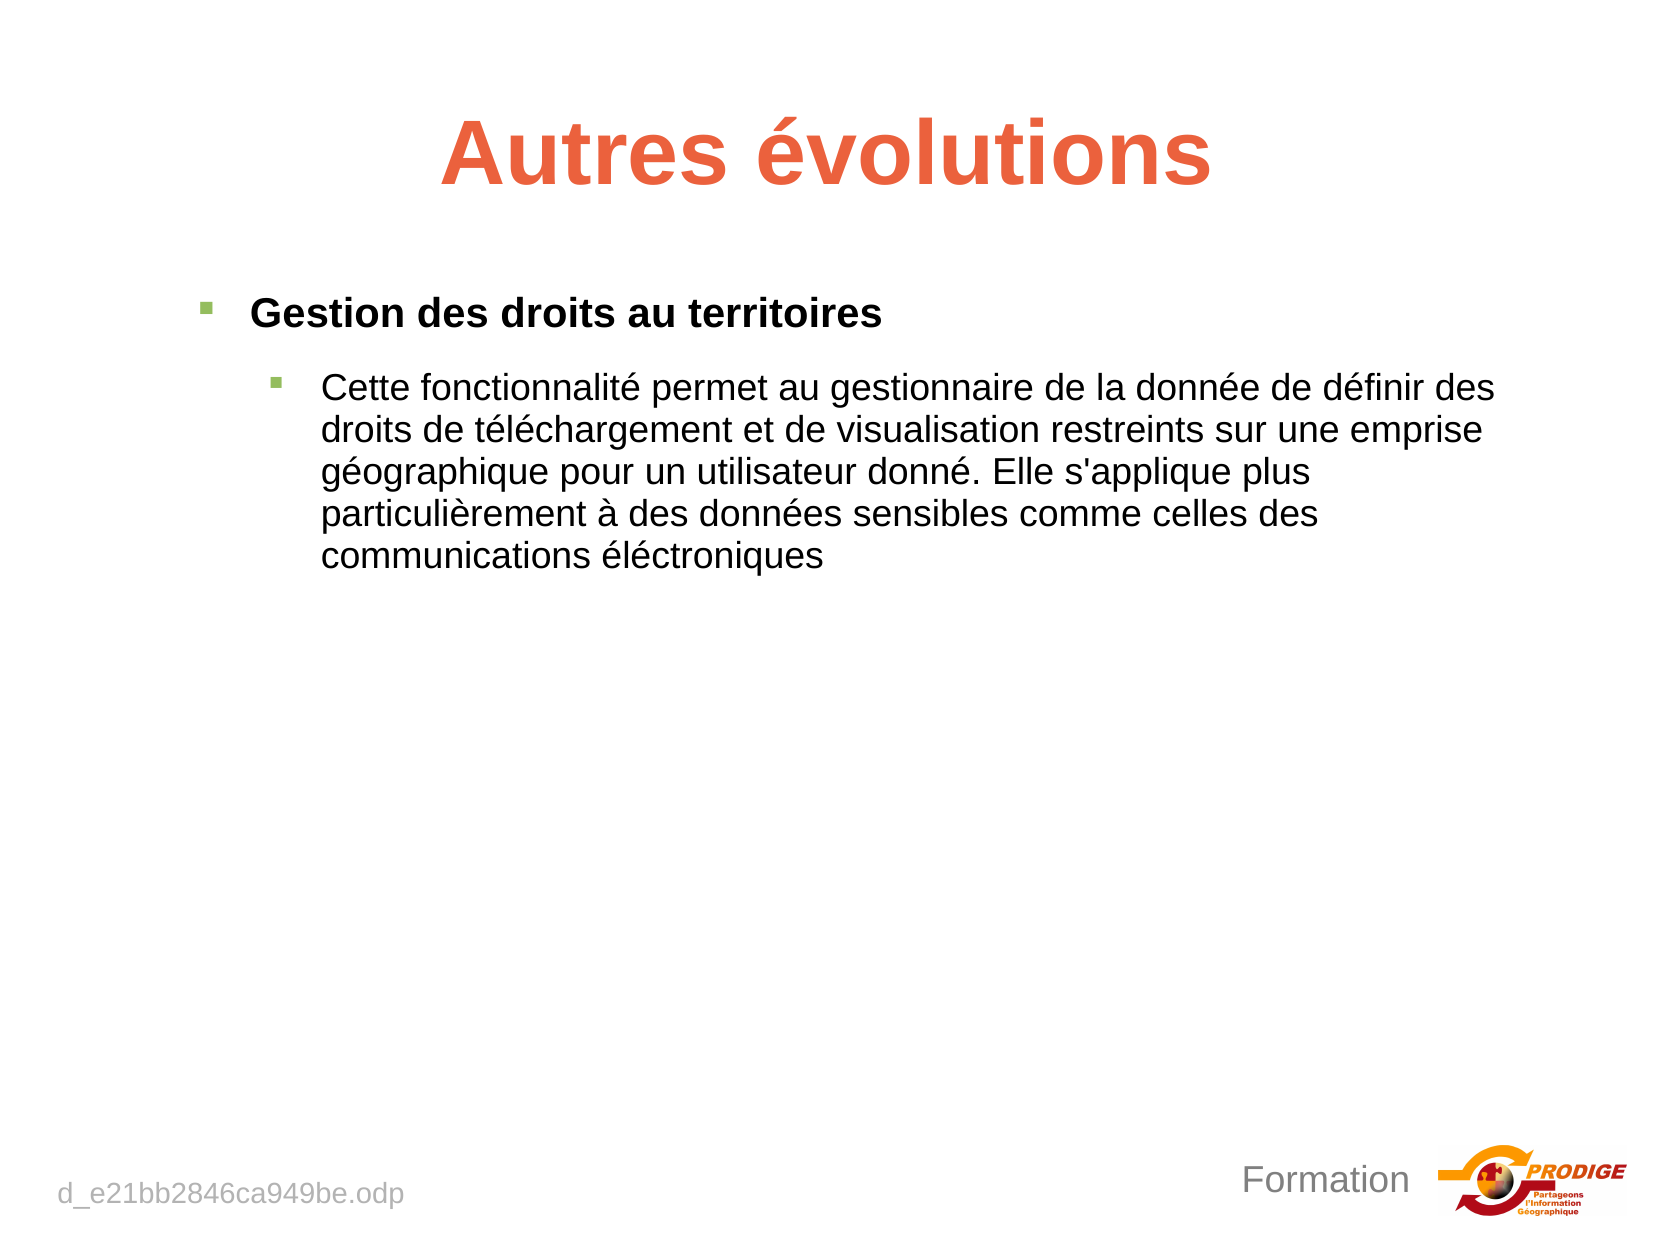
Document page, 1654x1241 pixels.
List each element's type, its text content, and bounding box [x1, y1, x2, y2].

list Gestion des droits au territoires Cette fonctionnalité permet au gestionnaire de la donnée de définir des droits de téléchargement et de visualisation restreints sur une emprise géographique pour un utilisateur donné. Elle s'applique plus particulièrement à des données sensibles comme celles des communications éléctroniques [179, 290, 1509, 1094]
title Autres évolutions [82, 49, 1571, 257]
picture [1438, 1145, 1627, 1216]
